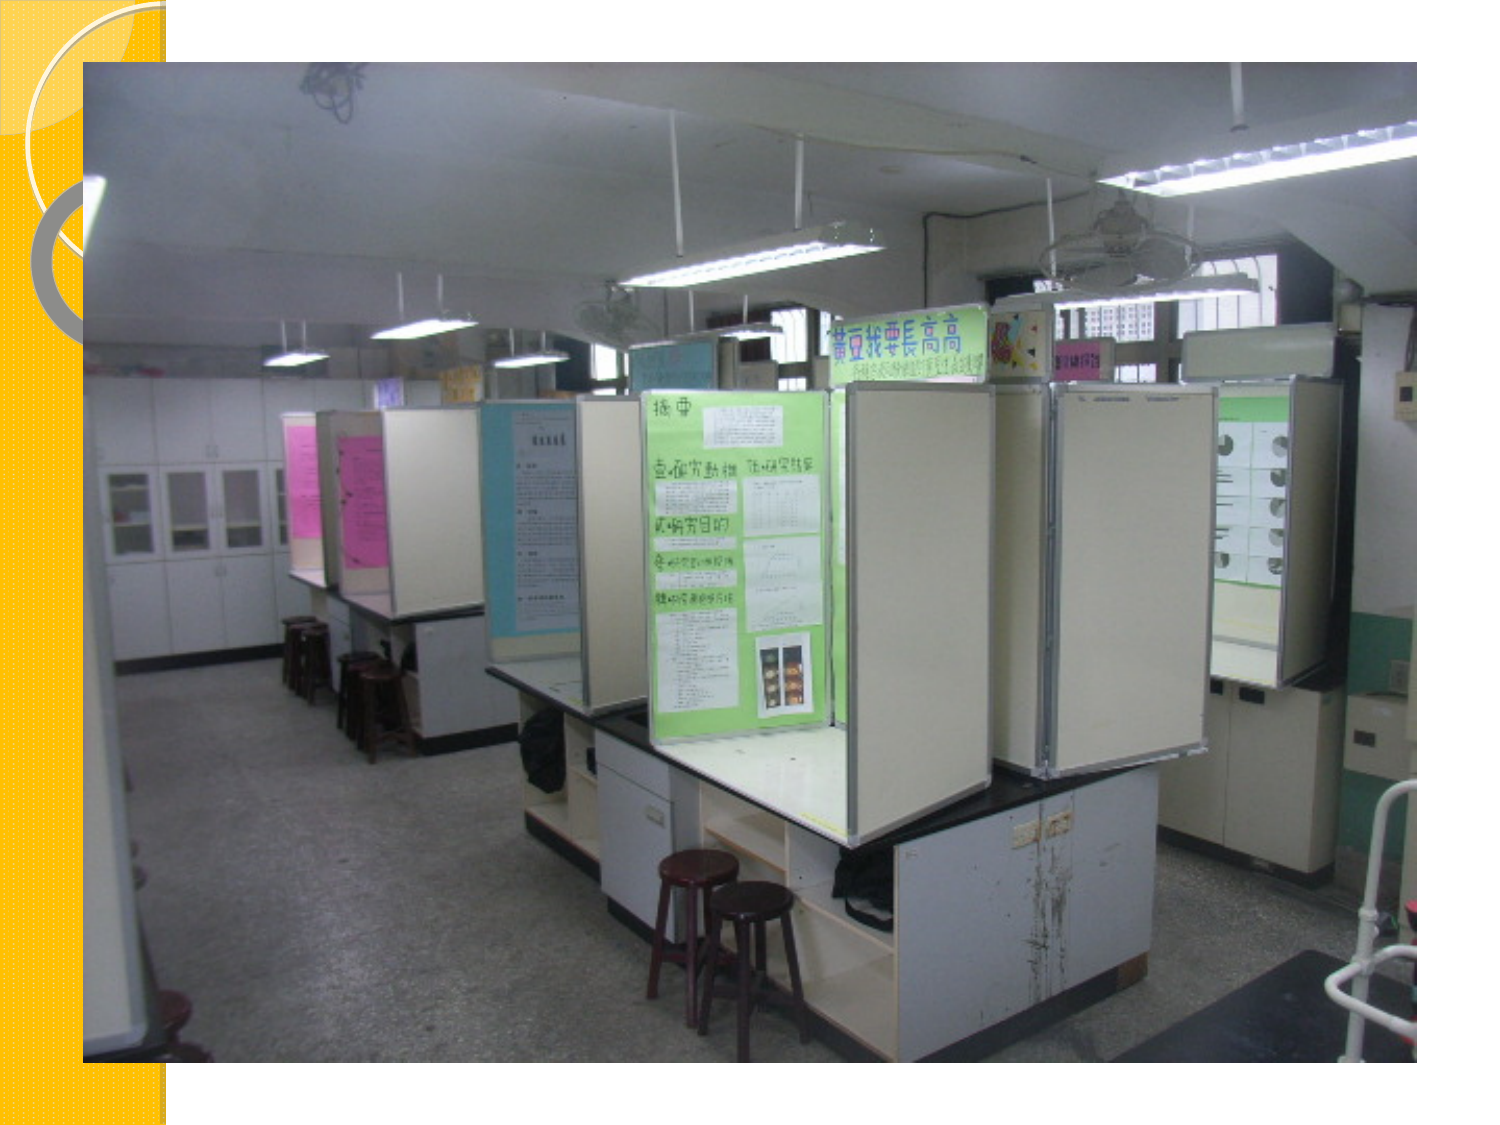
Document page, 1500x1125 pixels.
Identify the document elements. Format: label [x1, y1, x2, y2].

picture [83, 62, 1417, 1063]
